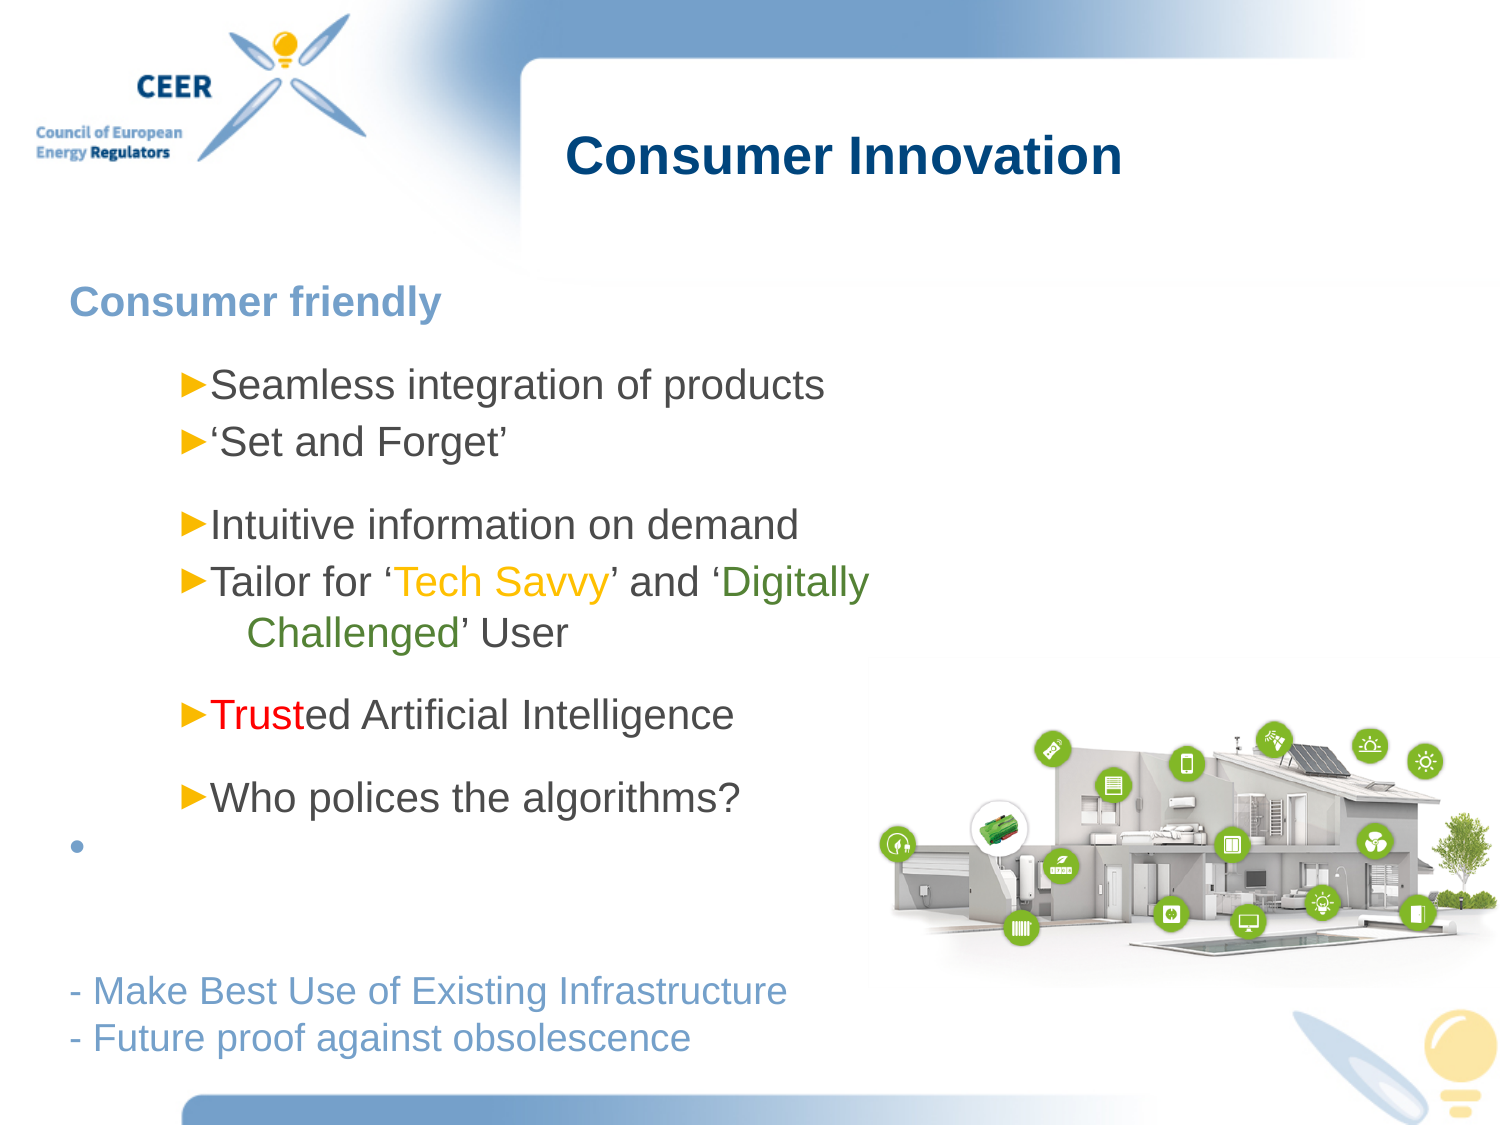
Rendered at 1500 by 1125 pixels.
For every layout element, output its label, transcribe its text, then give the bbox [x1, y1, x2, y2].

title Consumer Innovation [550, 72, 1426, 233]
list Consumer friendly Seamless integration of products ‘Set and Forget’ Intuitive information on demand Tailor for ‘Tech Savvy’ and ‘Digitally Challenged’ User Trusted Artificial Intelligence Who polices the algorithms? - Make Best Use of Existing Infrastructure - Future proof against obsolescence [41, 267, 1014, 1071]
picture [1014, 657, 1500, 988]
